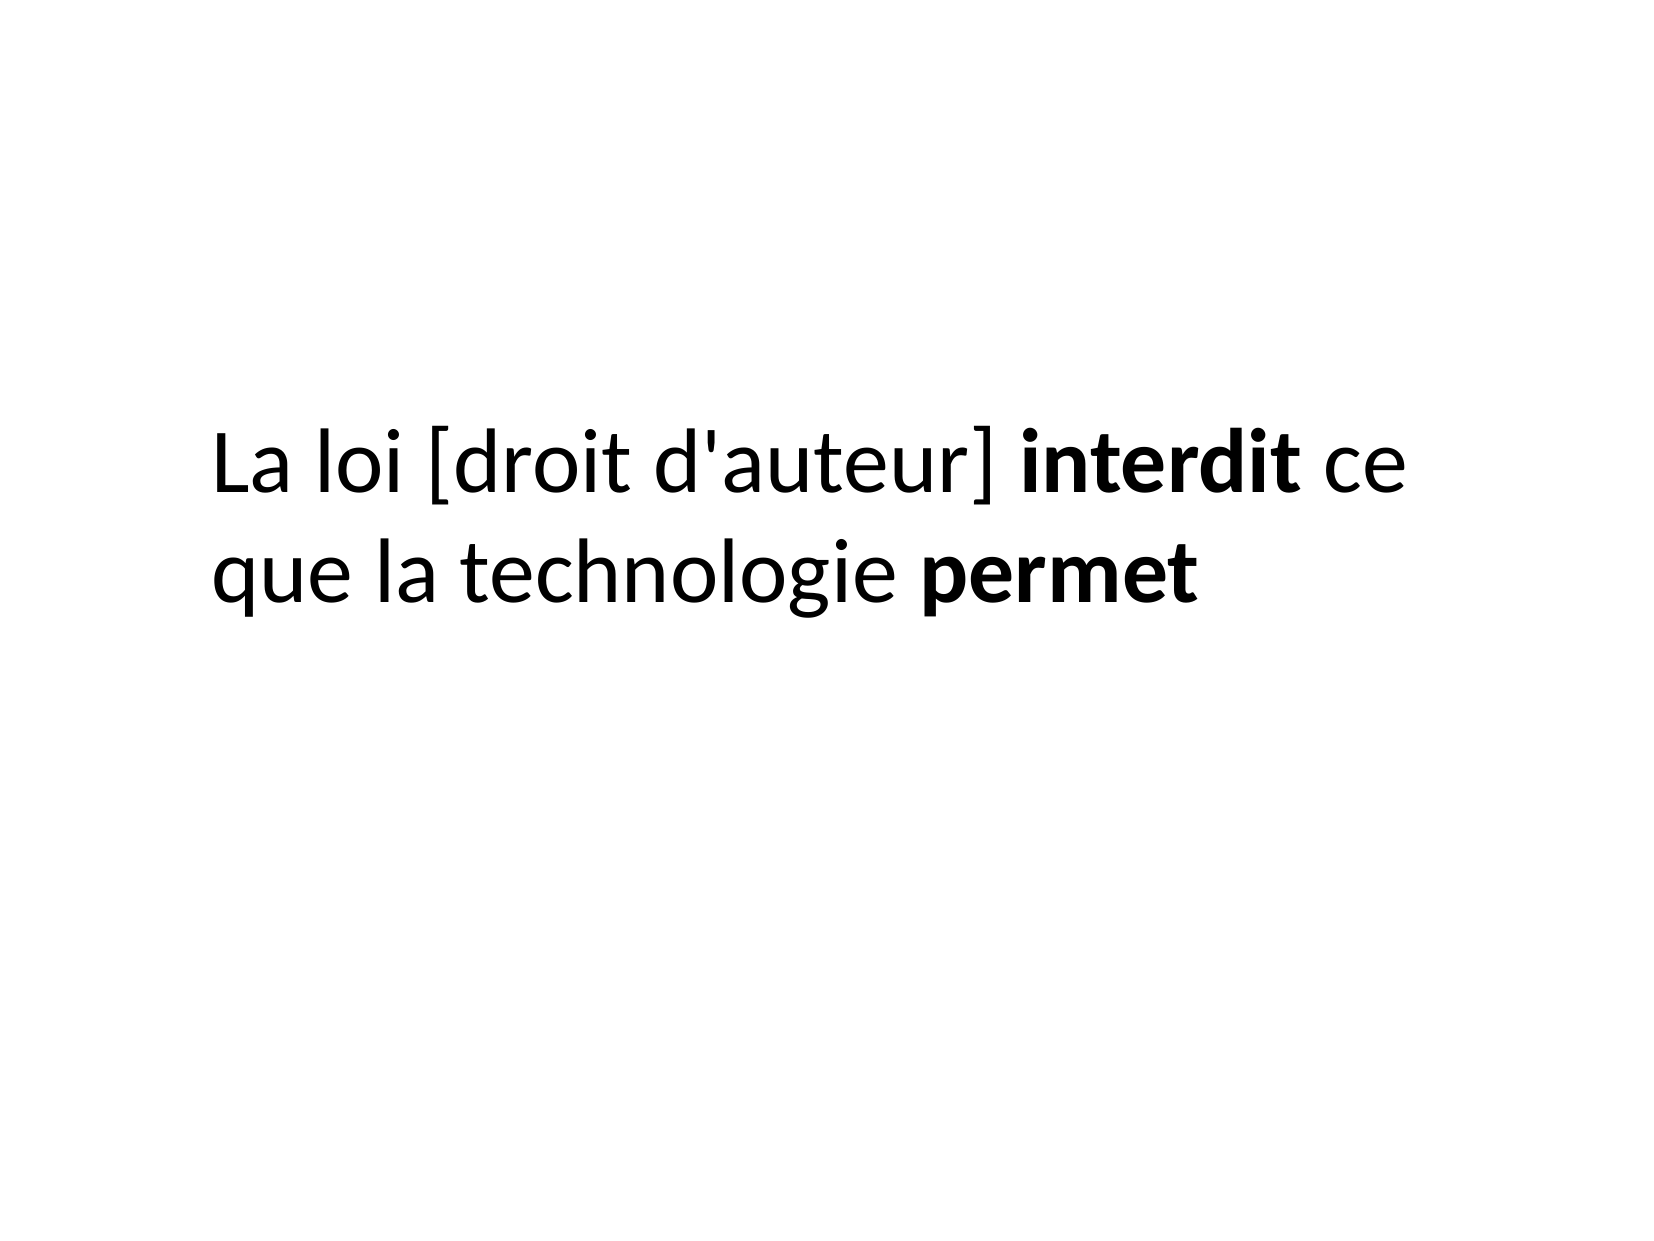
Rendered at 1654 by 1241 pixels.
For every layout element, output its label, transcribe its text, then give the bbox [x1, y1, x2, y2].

text_box La loi [droit d'auteur] interdit ce que la technologie permet [196, 393, 1493, 660]
